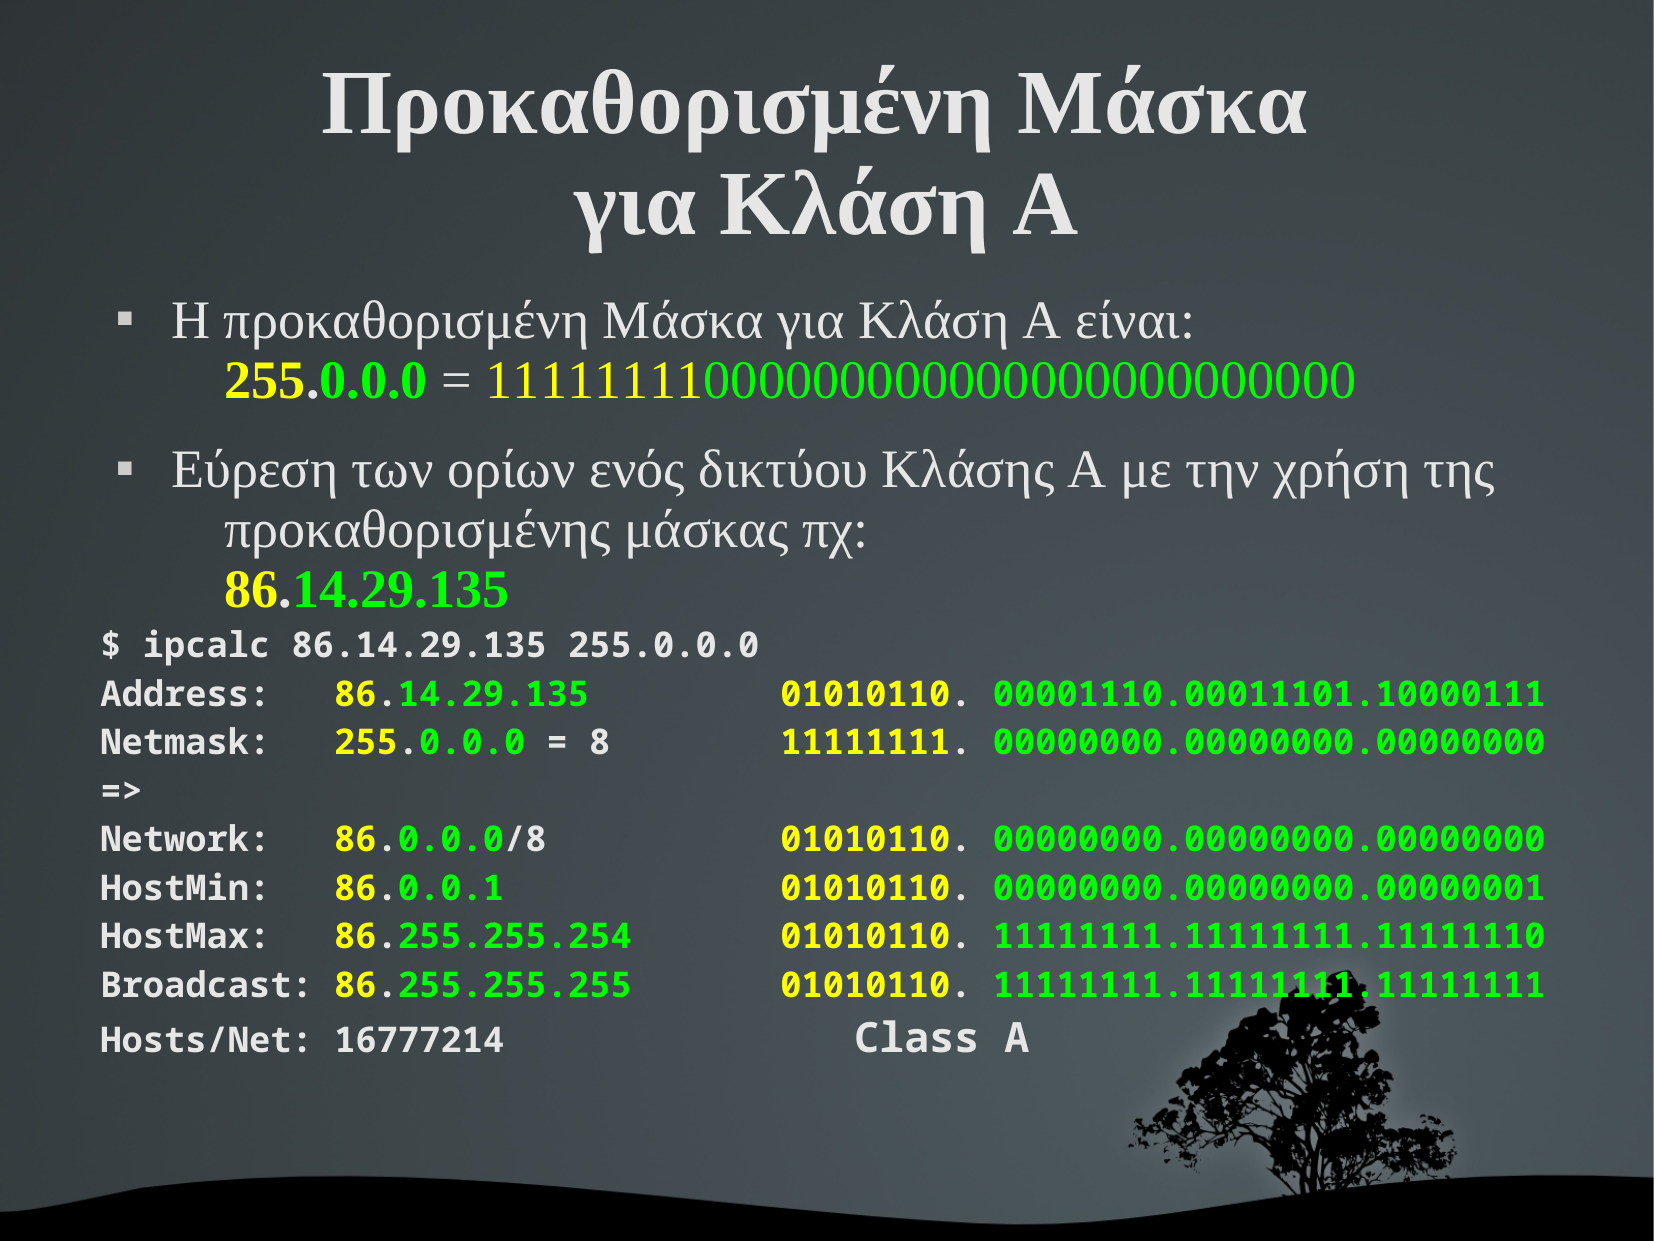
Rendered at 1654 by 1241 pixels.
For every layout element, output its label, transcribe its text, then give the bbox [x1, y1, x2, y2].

picture [0, 0, 1654, 1241]
list Η προκαθορισμένη Μάσκα για Κλάση A είναι: 255.0.0.0 = 11111111000000000000000000000000 Εύρεση των ορίων ενός δικτύου Κλάσης Α με την χρήση της προκαθορισμένης μάσκας πχ: 86.14.29.135 $ ipcalc 86.14.29.135 255.0.0.0 Address: 86.14.29.135 01010110. 00001110.00011101.10000111 Netmask: 255.0.0.0 = 8 11111111. 00000000.00000000.00000000 => Network: 86.0.0.0/8 01010110. 00000000.00000000.00000000 HostMin: 86.0.0.1 01010110. 00000000.00000000.00000001 HostMax: 86.255.255.254 01010110. 11111111.11111111.11111110 Broadcast: 86.255.255.255 01010110. 11111111.11111111.11111111 Hosts/Net: 16777214 Class A [82, 290, 1571, 1109]
title Προκαθορισμένη Μάσκα για Κλάση A [82, 33, 1571, 273]
